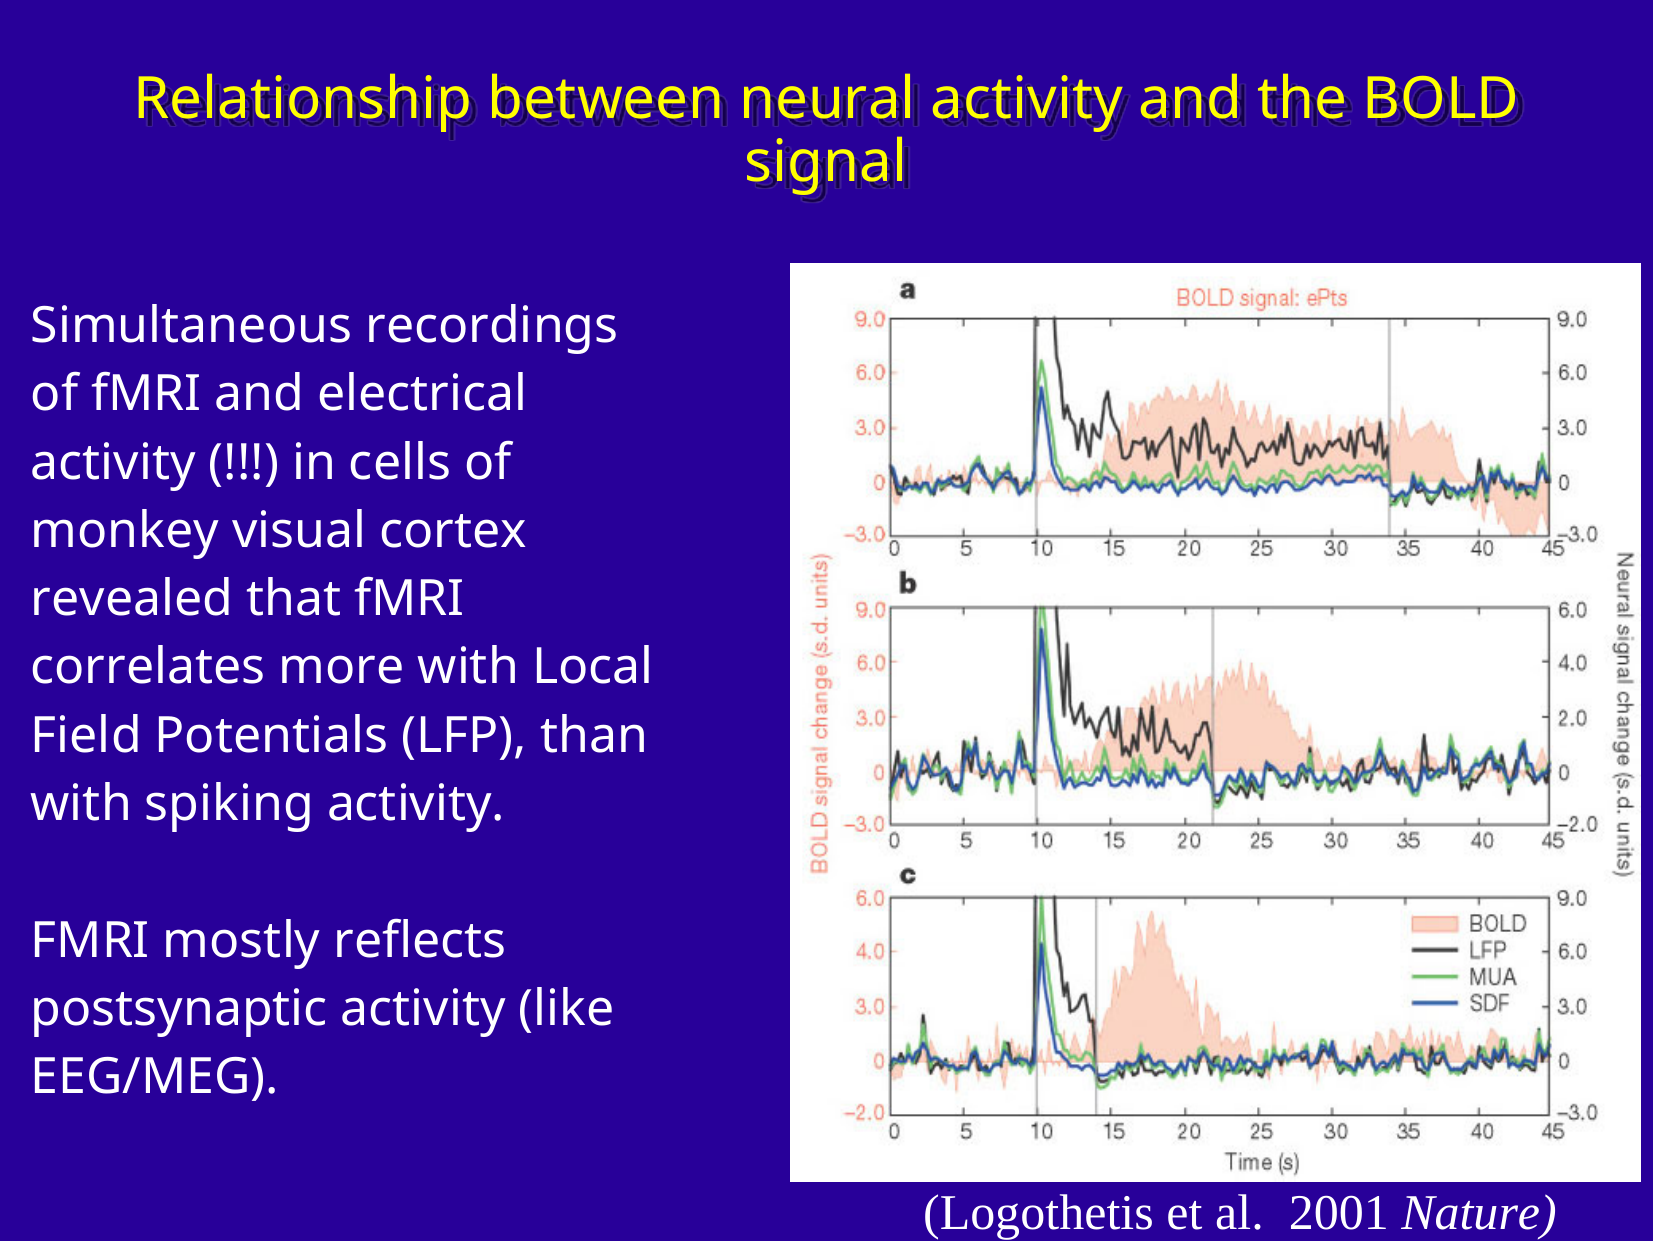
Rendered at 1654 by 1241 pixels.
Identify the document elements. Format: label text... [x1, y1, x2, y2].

text_box Simultaneous recordings of fMRI and electrical activity (!!!) in cells of monkey visual cortex revealed that fMRI correlates more with Local Field Potentials (LFP), than with spiking activity. FMRI mostly reflects postsynaptic activity (like EEG/MEG). [16, 281, 687, 1137]
picture [790, 263, 1641, 1182]
title Relationship between neural activity and the BOLD signal [118, 45, 1535, 217]
text_box (Logothetis et al. 2001 Nature) [923, 1185, 1653, 1241]
